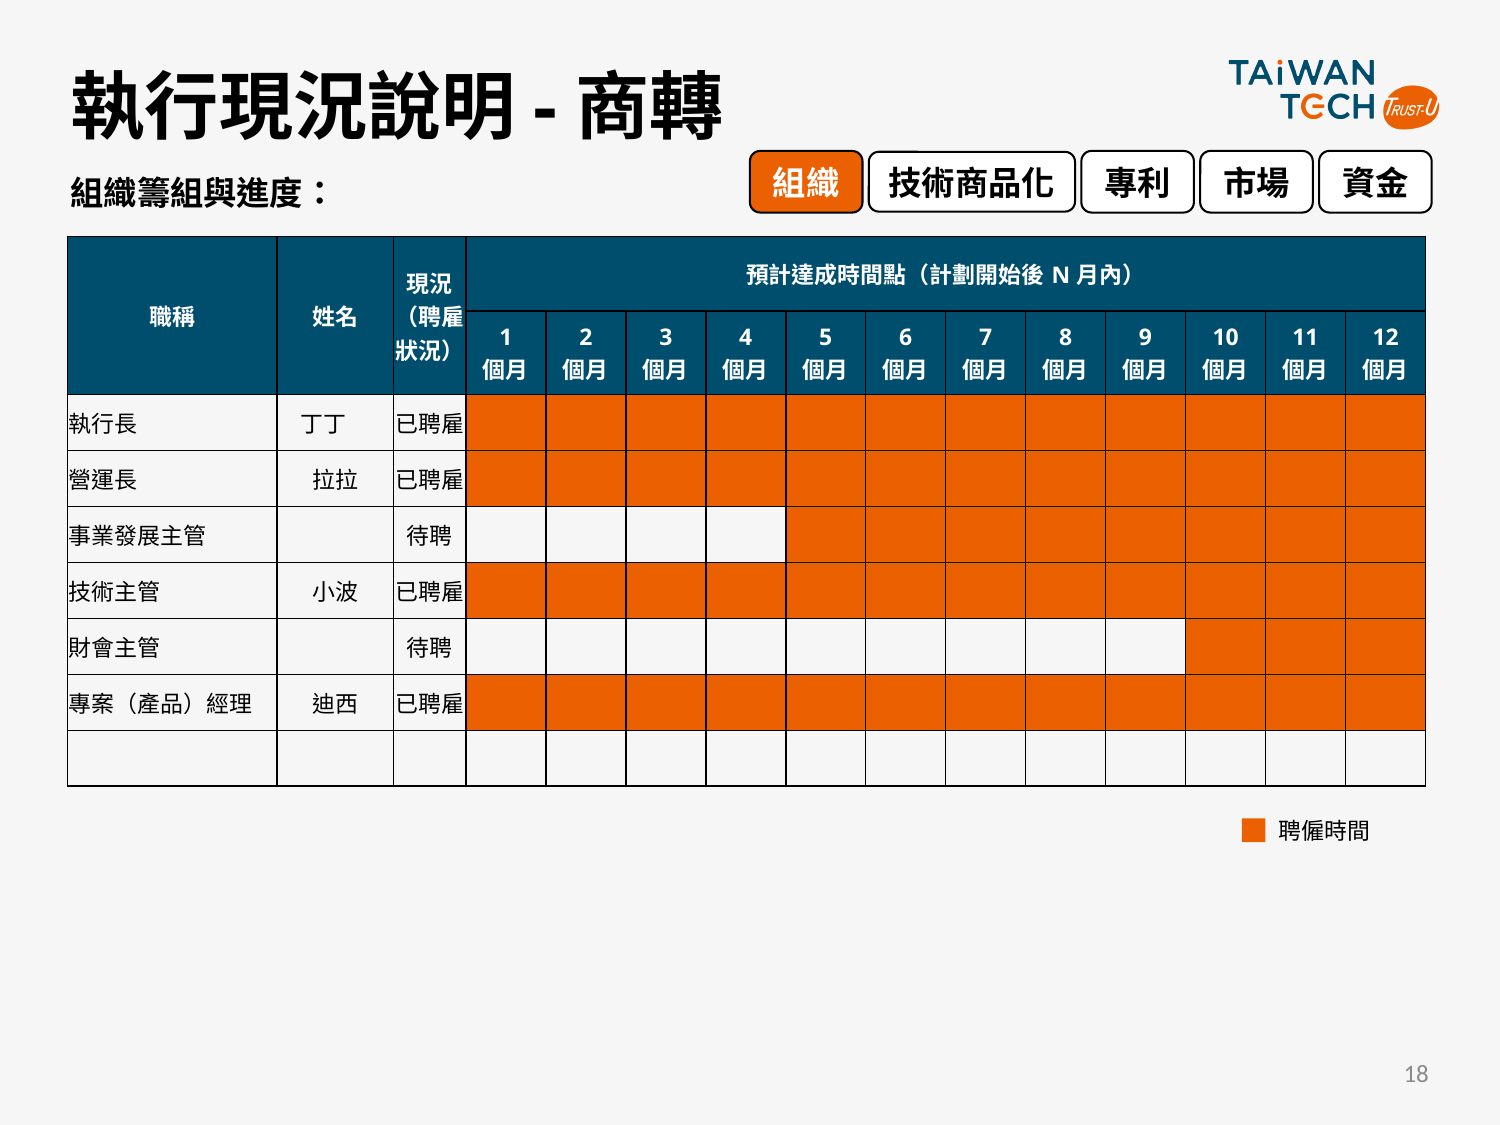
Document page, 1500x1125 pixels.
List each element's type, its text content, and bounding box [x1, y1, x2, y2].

text_box 專利 [1081, 150, 1194, 164]
table_cell [707, 619, 785, 674]
table_cell [946, 395, 1025, 450]
table_cell 事業發展主管 [68, 507, 276, 562]
table_cell [946, 563, 1025, 618]
table_cell 4 個月 [707, 312, 785, 394]
table_cell [627, 619, 705, 674]
table_cell [866, 451, 945, 506]
table_cell [547, 563, 625, 618]
table_cell [547, 507, 625, 562]
table_cell 技術主管 [68, 563, 276, 618]
table_cell [547, 451, 625, 506]
table_cell [1186, 451, 1265, 506]
table_cell [946, 675, 1025, 730]
table_cell [627, 507, 705, 562]
table_cell [1026, 451, 1105, 506]
table_cell [394, 731, 465, 785]
table_cell 營運長 [68, 451, 276, 506]
table_header 職稱 [68, 237, 276, 394]
table_cell [1346, 395, 1425, 450]
table_cell 11 個月 [1266, 312, 1345, 394]
table_cell [467, 731, 545, 785]
table_cell [787, 731, 865, 785]
table_cell [547, 619, 625, 674]
table_cell [946, 619, 1025, 674]
table_cell [1186, 563, 1265, 618]
table_cell 1 個月 [467, 312, 545, 394]
table_cell [1266, 731, 1345, 785]
table_cell [1346, 563, 1425, 618]
table_cell 2 個月 [547, 312, 625, 394]
table_cell [467, 507, 545, 562]
table_header 現況 （聘雇狀況） [394, 237, 465, 394]
text_box 組織 [749, 150, 863, 164]
title 執行現況說明-商轉 [55, 33, 1444, 156]
table_cell [1026, 563, 1105, 618]
table_cell [1266, 395, 1345, 450]
table_cell [787, 563, 865, 618]
table_cell [707, 731, 785, 785]
table_cell 已聘雇 [394, 563, 465, 618]
table_cell [1266, 563, 1345, 618]
table_cell 財會主管 [68, 619, 276, 674]
table_cell [547, 395, 625, 450]
table_cell 迪西 [278, 675, 393, 730]
table_cell 3 個月 [627, 312, 705, 394]
table_cell [1346, 451, 1425, 506]
table_cell [1026, 675, 1105, 730]
text_box 資金 [1319, 150, 1432, 164]
table_cell 執行長 [68, 395, 276, 450]
table_cell 8 個月 [1026, 312, 1105, 394]
table_cell [1346, 675, 1425, 730]
table_cell [1106, 619, 1185, 674]
table_cell [1026, 395, 1105, 450]
table_cell [1266, 451, 1345, 506]
table_cell [707, 395, 785, 450]
text_box 市場 [1200, 150, 1313, 164]
table_cell [1266, 675, 1345, 730]
table_cell [866, 563, 945, 618]
table_cell [707, 563, 785, 618]
table_cell 10 個月 [1186, 312, 1265, 394]
table_cell [787, 507, 865, 562]
table_cell [627, 731, 705, 785]
table_cell [866, 675, 945, 730]
table_cell 專案（產品）經理 [68, 675, 276, 730]
table_cell [278, 619, 393, 674]
table_cell 7 個月 [946, 312, 1025, 394]
table_cell [627, 451, 705, 506]
table_cell 小波 [278, 563, 393, 618]
table_cell [946, 507, 1025, 562]
table_cell [1186, 507, 1265, 562]
table_cell 6 個月 [866, 312, 945, 394]
slide_number <編號> [1106, 1042, 1445, 1103]
table_cell [1266, 619, 1345, 674]
table_cell [1346, 507, 1425, 562]
table_cell 12 個月 [1346, 312, 1425, 394]
table_cell [627, 675, 705, 730]
table_cell [1106, 395, 1185, 450]
table_cell [467, 451, 545, 506]
table_cell [467, 619, 545, 674]
table_cell [1106, 675, 1185, 730]
table_cell [866, 619, 945, 674]
table_cell [707, 451, 785, 506]
table_cell [866, 731, 945, 785]
table_cell [1266, 507, 1345, 562]
table_cell [547, 675, 625, 730]
table_header 姓名 [278, 237, 393, 394]
table_cell 已聘雇 [394, 675, 465, 730]
text_box [1241, 818, 1266, 843]
table_cell [547, 731, 625, 785]
text_box 組織籌組與進度： [55, 164, 1476, 220]
table_cell 待聘 [394, 507, 465, 562]
table_cell [1026, 619, 1105, 674]
table_cell [707, 675, 785, 730]
table_cell [946, 731, 1025, 785]
table_cell [1186, 731, 1265, 785]
table_cell 9 個月 [1106, 312, 1185, 394]
table_cell 待聘 [394, 619, 465, 674]
table_cell [1106, 507, 1185, 562]
table_cell 5 個月 [787, 312, 865, 394]
text_box 技術商品化 [868, 151, 1076, 164]
table_cell 已聘雇 [394, 395, 465, 450]
table_cell 丁丁 [278, 395, 393, 450]
table_cell [1186, 675, 1265, 730]
table_header 預計達成時間點（計劃開始後N月內） [467, 237, 1425, 310]
table_cell [787, 451, 865, 506]
table_cell [787, 675, 865, 730]
table_cell [787, 619, 865, 674]
table_cell [866, 395, 945, 450]
table_cell [1106, 451, 1185, 506]
table_cell [1346, 731, 1425, 785]
table_cell [467, 395, 545, 450]
table_cell [1186, 395, 1265, 450]
table_cell [627, 395, 705, 450]
table_cell [68, 731, 276, 785]
table_cell [787, 395, 865, 450]
table_cell [1106, 731, 1185, 785]
table_cell [1026, 507, 1105, 562]
table_cell [467, 675, 545, 730]
table_cell [1186, 619, 1265, 674]
table_cell [1346, 619, 1425, 674]
table_cell 已聘雇 [394, 451, 465, 506]
table_cell [1026, 731, 1105, 785]
table_cell [278, 731, 393, 785]
table_cell [866, 507, 945, 562]
table_cell [946, 451, 1025, 506]
text_box 聘僱時間 [1263, 808, 1386, 852]
table_cell [627, 563, 705, 618]
table_cell [278, 507, 393, 562]
table_cell 拉拉 [278, 451, 393, 506]
table_cell [707, 507, 785, 562]
table_cell [467, 563, 545, 618]
table_cell [1106, 563, 1185, 618]
